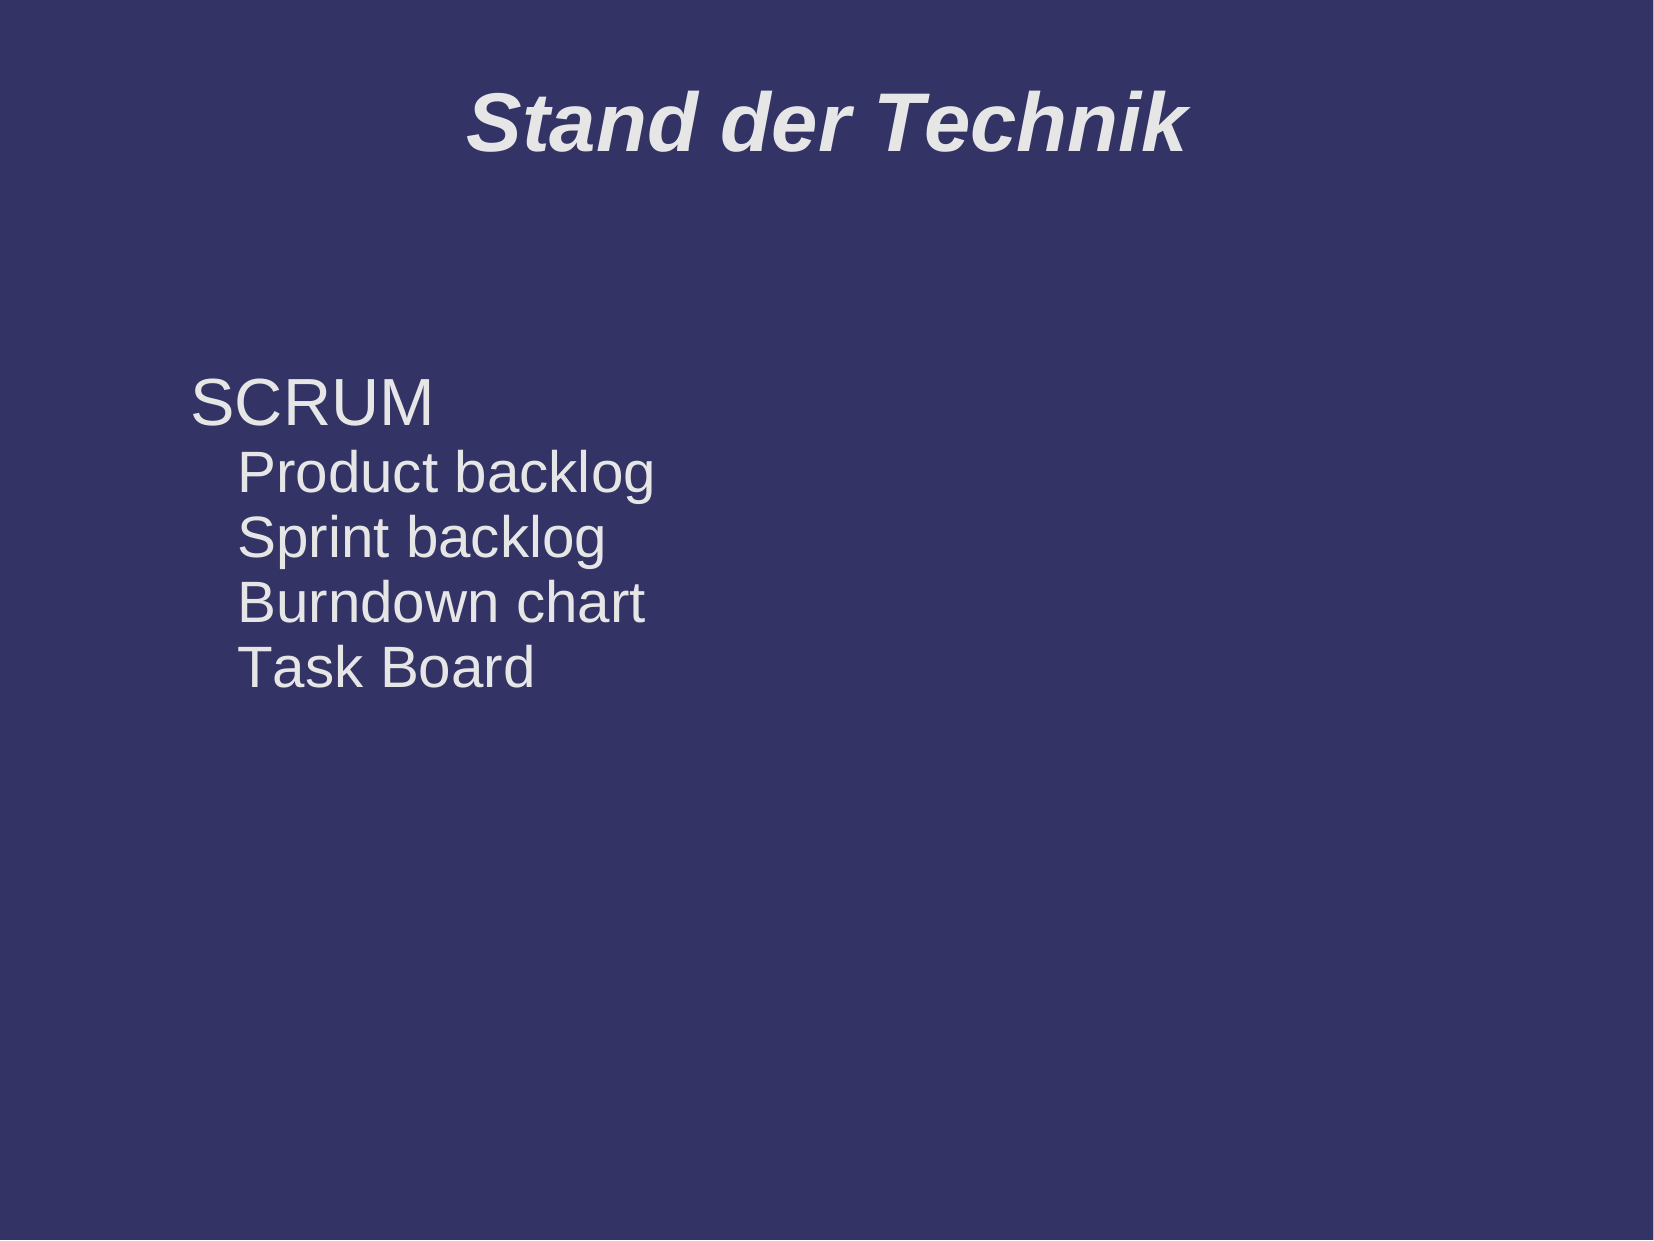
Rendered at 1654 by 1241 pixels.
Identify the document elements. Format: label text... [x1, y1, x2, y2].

title Stand der Technik [121, 19, 1534, 227]
list SCRUM Product backlog Sprint backlog Burndown chart Task Board [178, 364, 1570, 1147]
